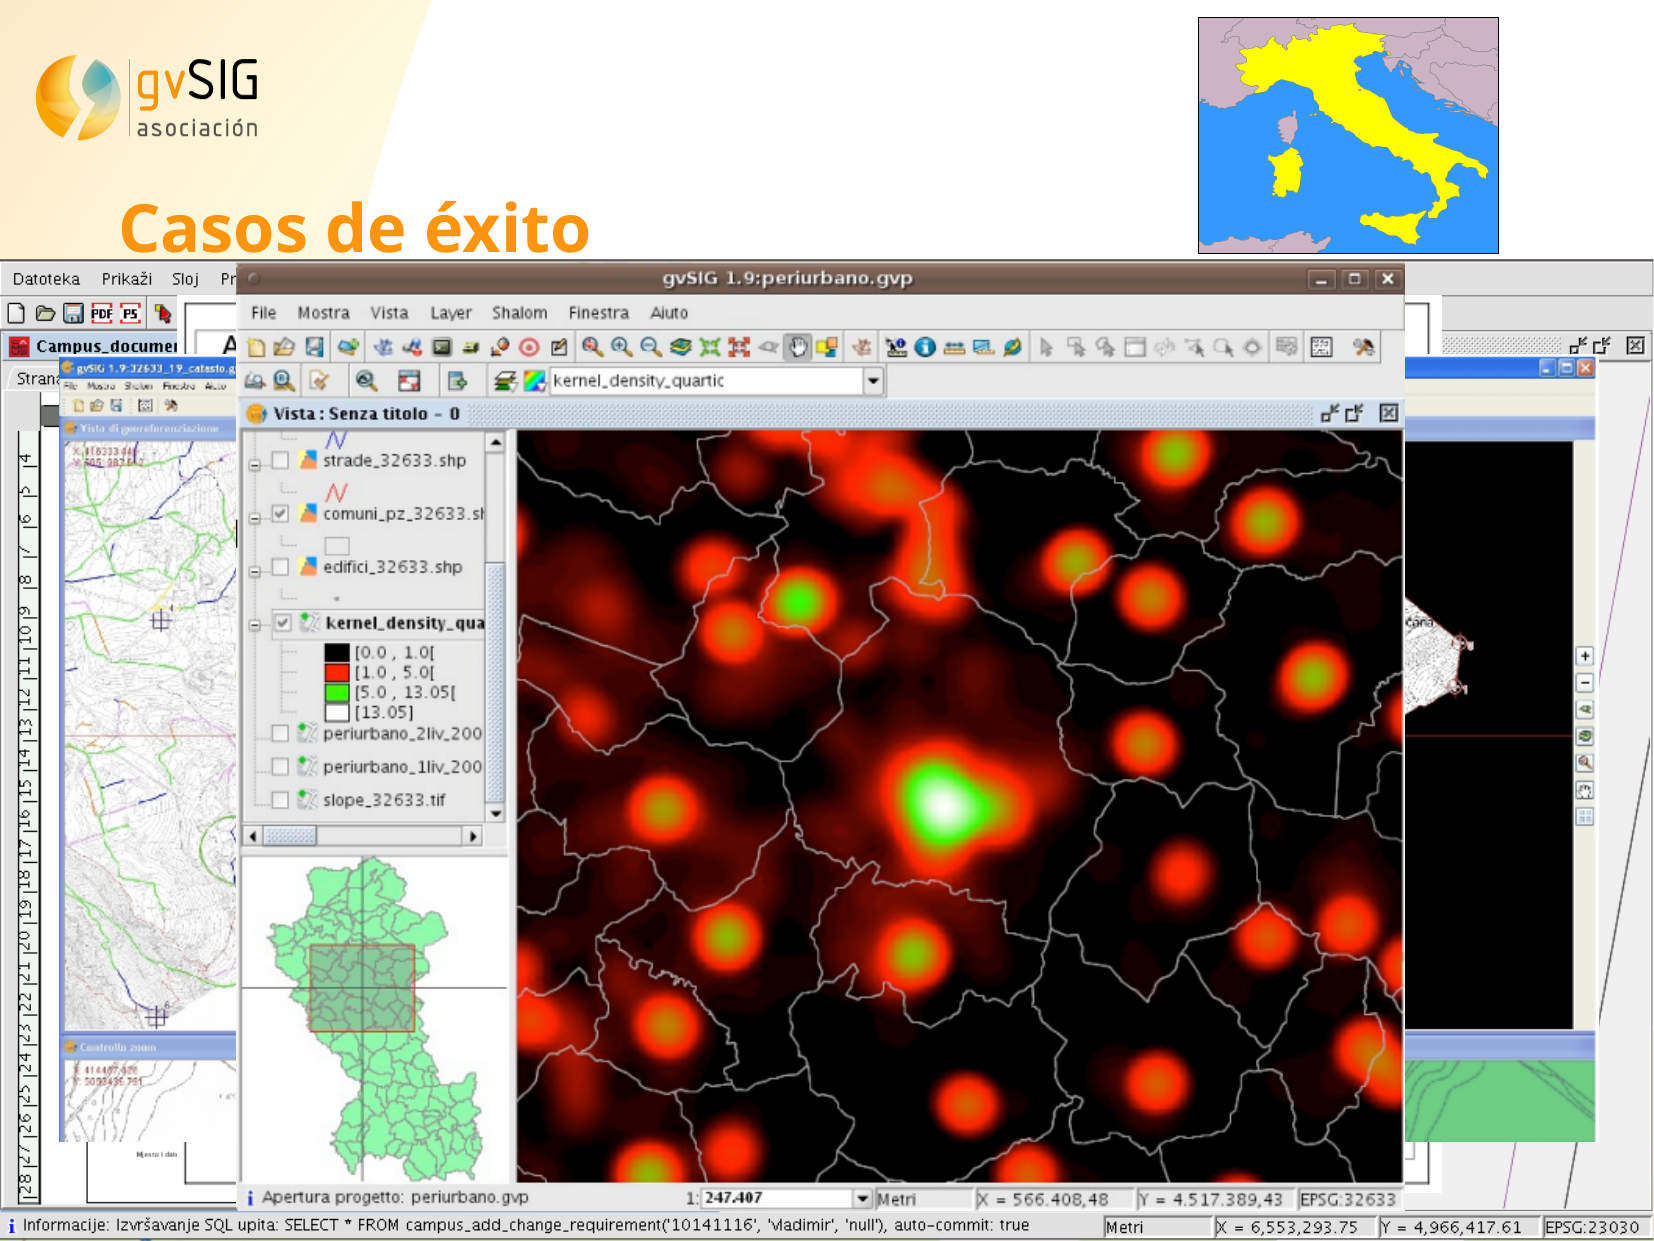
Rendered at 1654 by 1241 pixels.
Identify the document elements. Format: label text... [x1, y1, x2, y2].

picture [0, 0, 1654, 1241]
title Casos de éxito [118, 177, 1607, 259]
